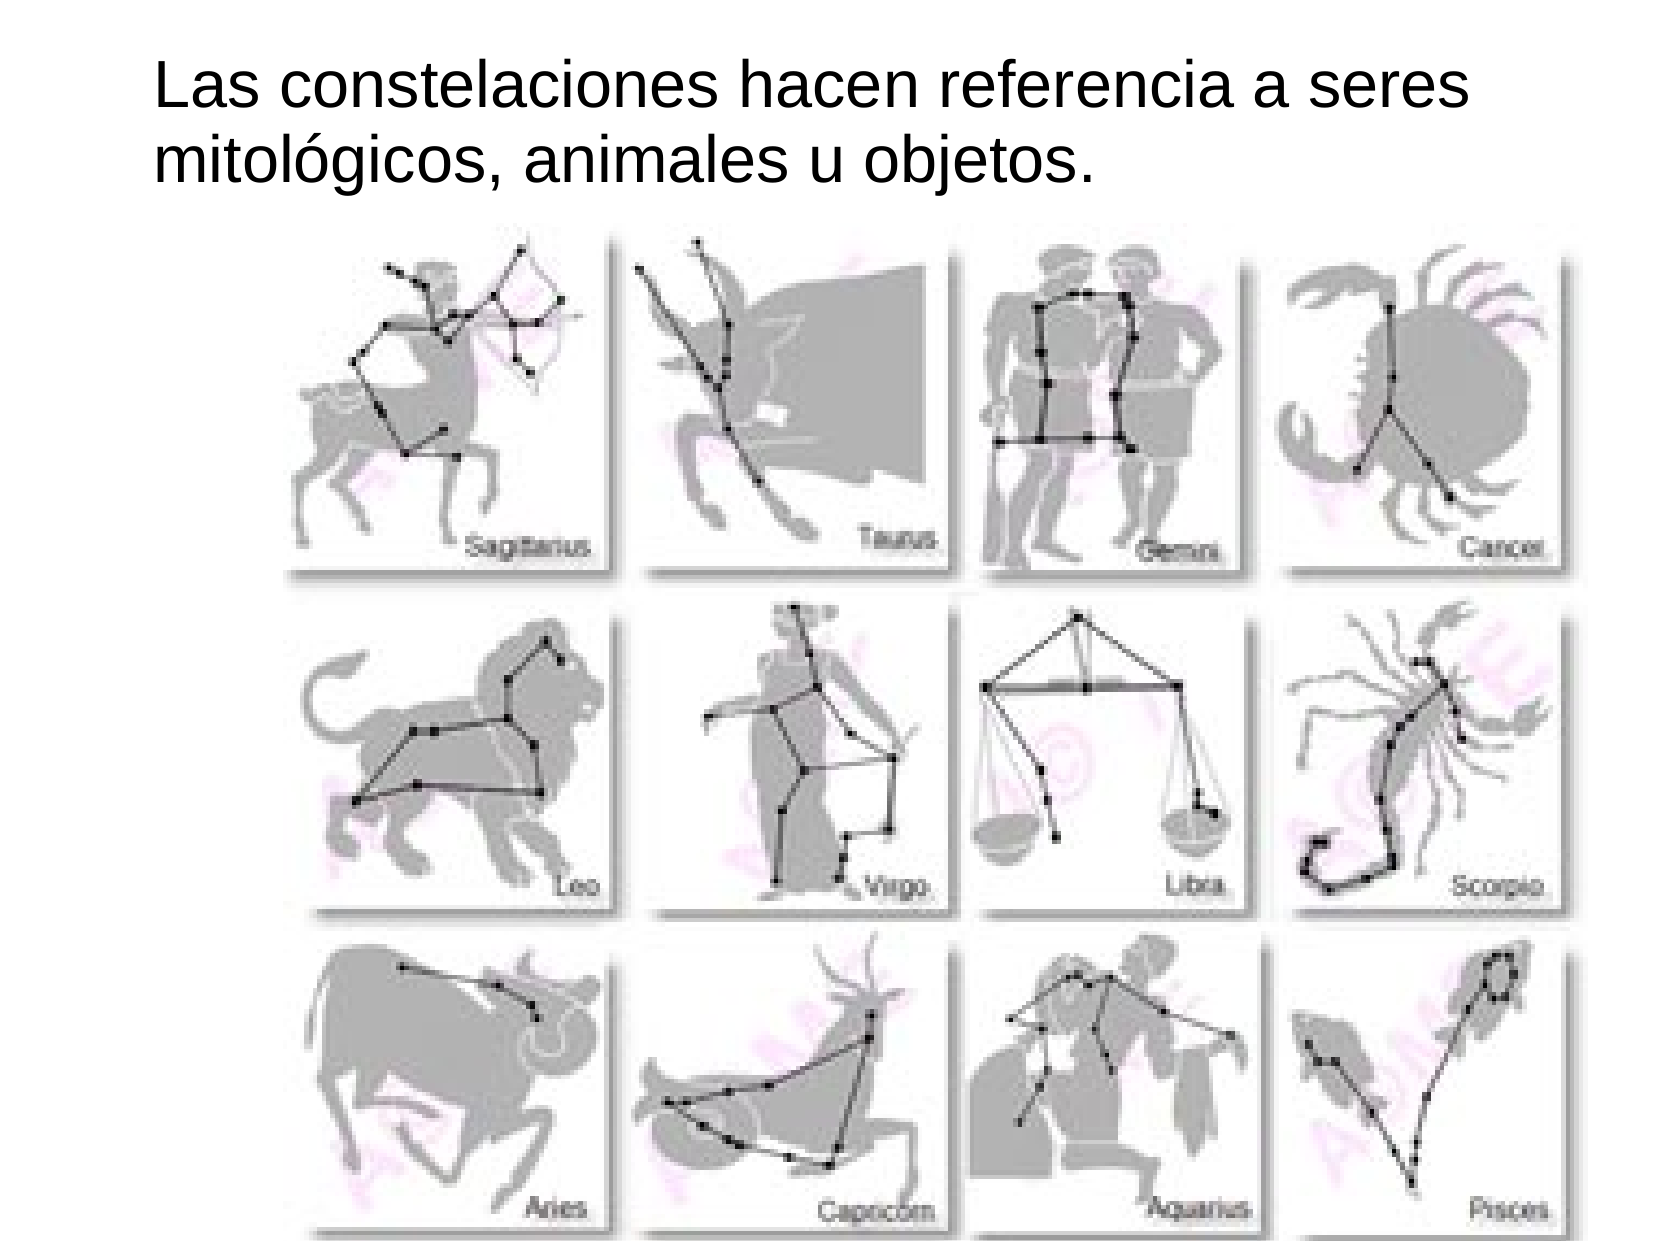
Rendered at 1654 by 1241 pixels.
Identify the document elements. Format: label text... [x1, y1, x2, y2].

picture [283, 223, 1588, 1241]
list Las constelaciones hacen referencia a seres mitológicos, animales u objetos. [82, 47, 1571, 1010]
